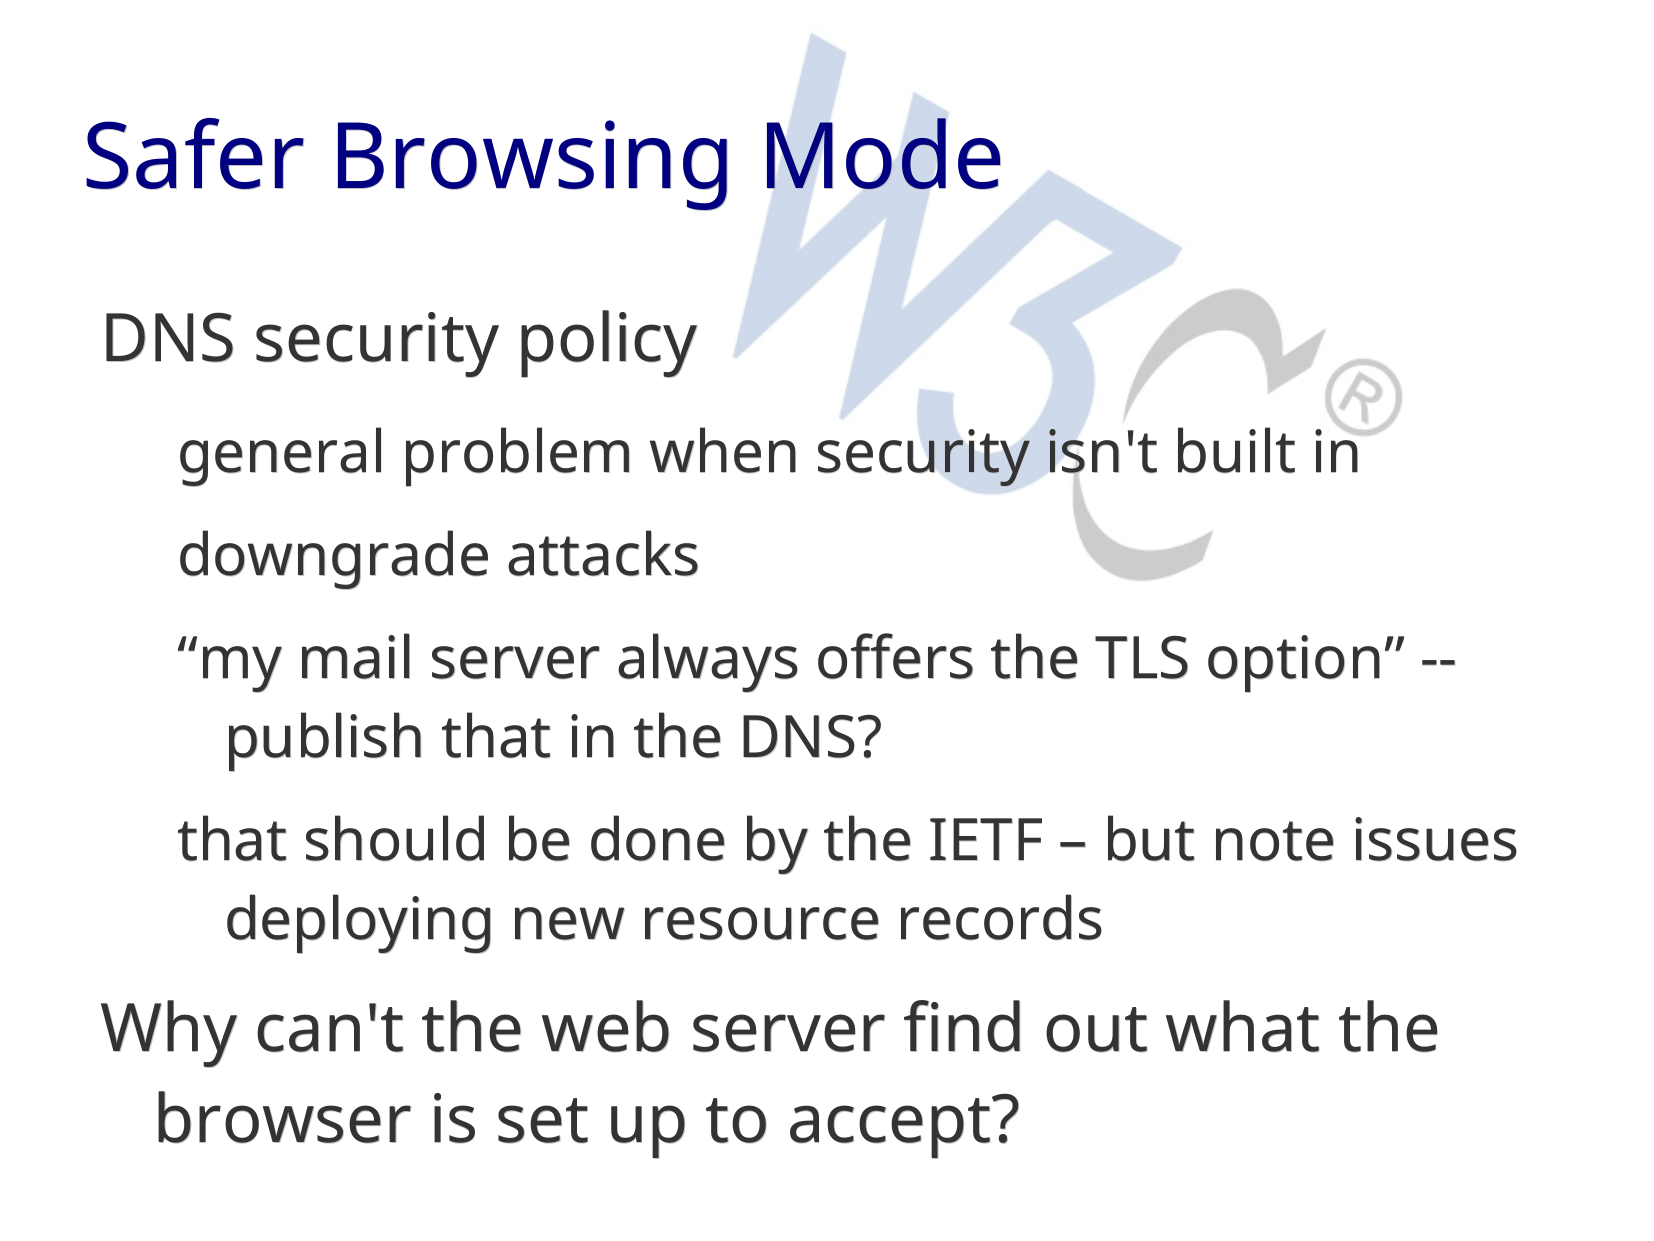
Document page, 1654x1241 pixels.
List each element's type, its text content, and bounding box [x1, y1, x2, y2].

picture [403, 0, 1654, 605]
title Safer Browsing Mode [82, 49, 1536, 257]
list DNS security policy general problem when security isn't built in downgrade attacks “my mail server always offers the TLS option” -- publish that in the DNS? that should be done by the IETF – but note issues deploying new resource records Why can't the web server find out what the browser is set up to accept? [82, 290, 1571, 1109]
